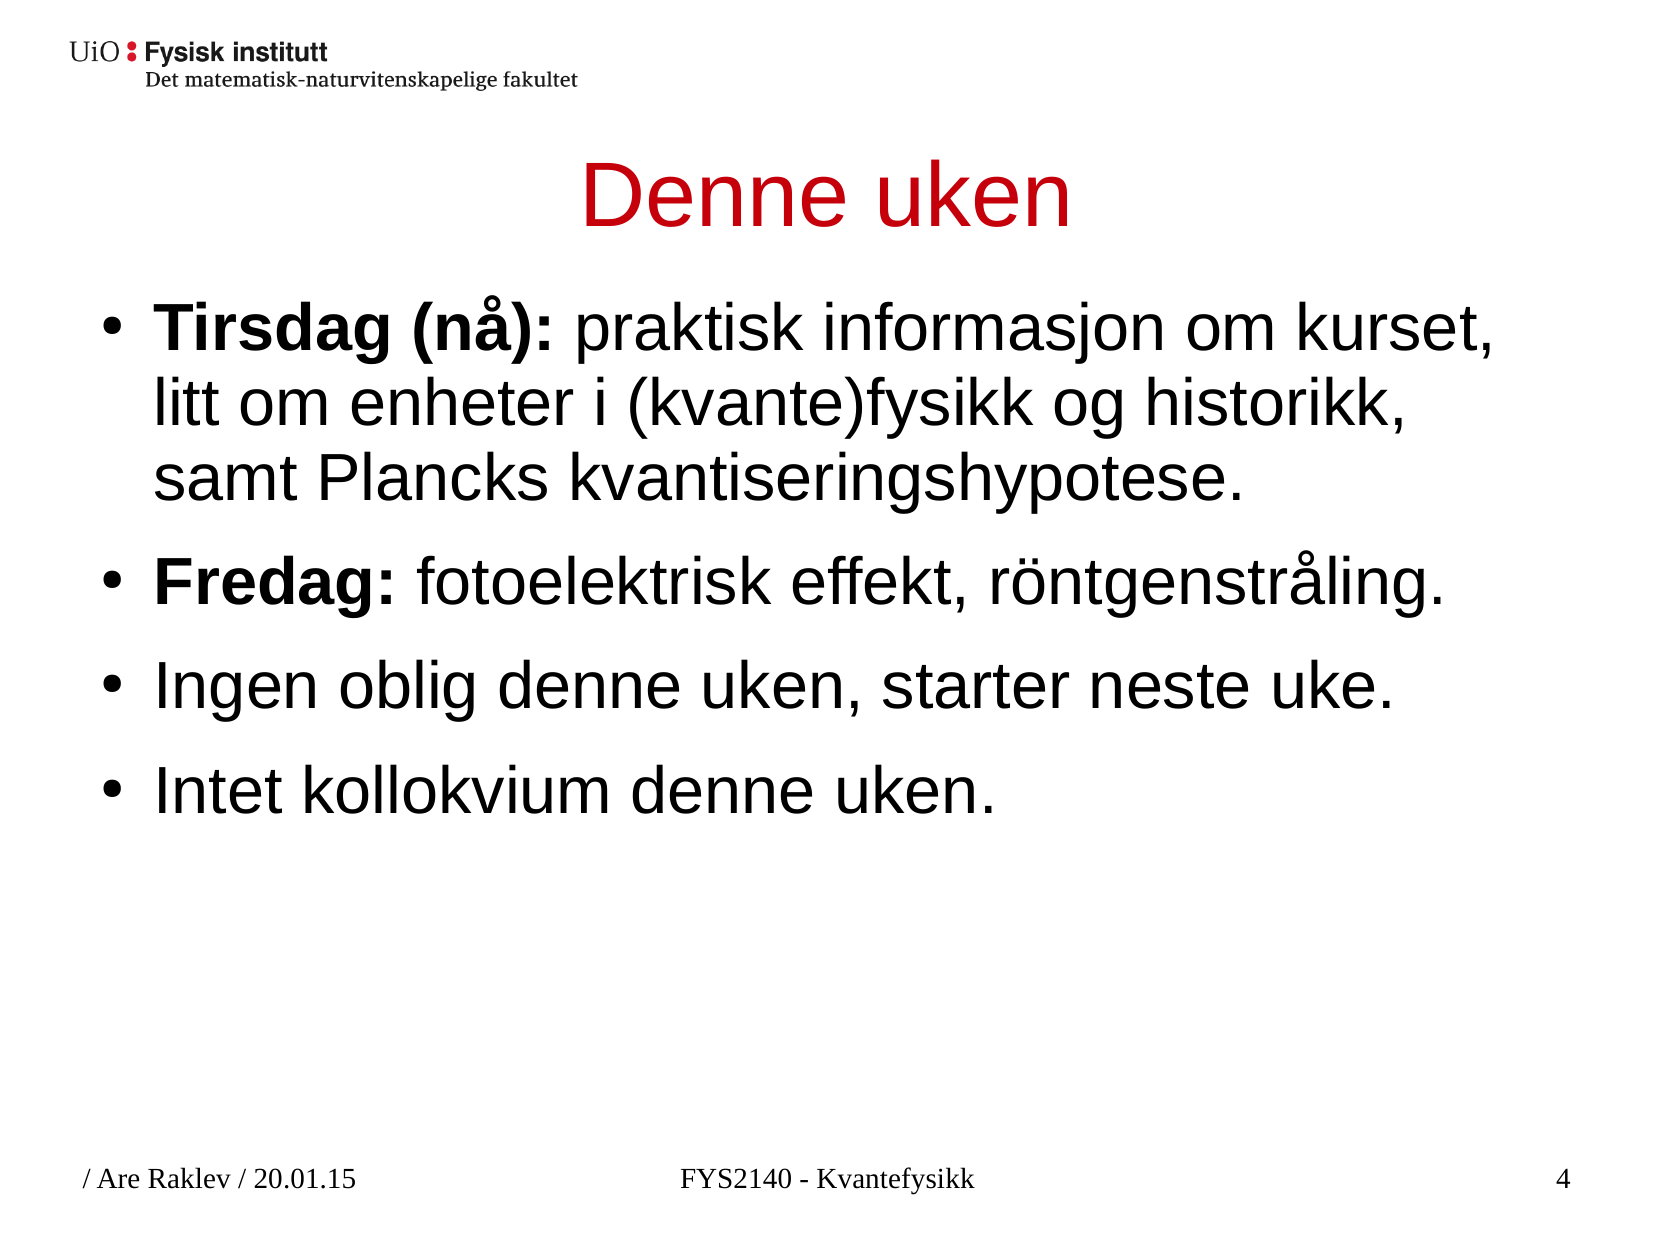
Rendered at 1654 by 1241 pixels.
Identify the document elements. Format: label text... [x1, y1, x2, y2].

picture [68, 37, 581, 93]
title Denne uken [82, 90, 1571, 290]
list Tirsdag (nå): praktisk informasjon om kurset, litt om enheter i (kvante)fysikk og historikk, samt Plancks kvantiseringshypotese. Fredag: fotoelektrisk effekt, röntgenstråling. Ingen oblig denne uken, starter neste uke. Intet kollokvium denne uken. [82, 290, 1571, 1094]
